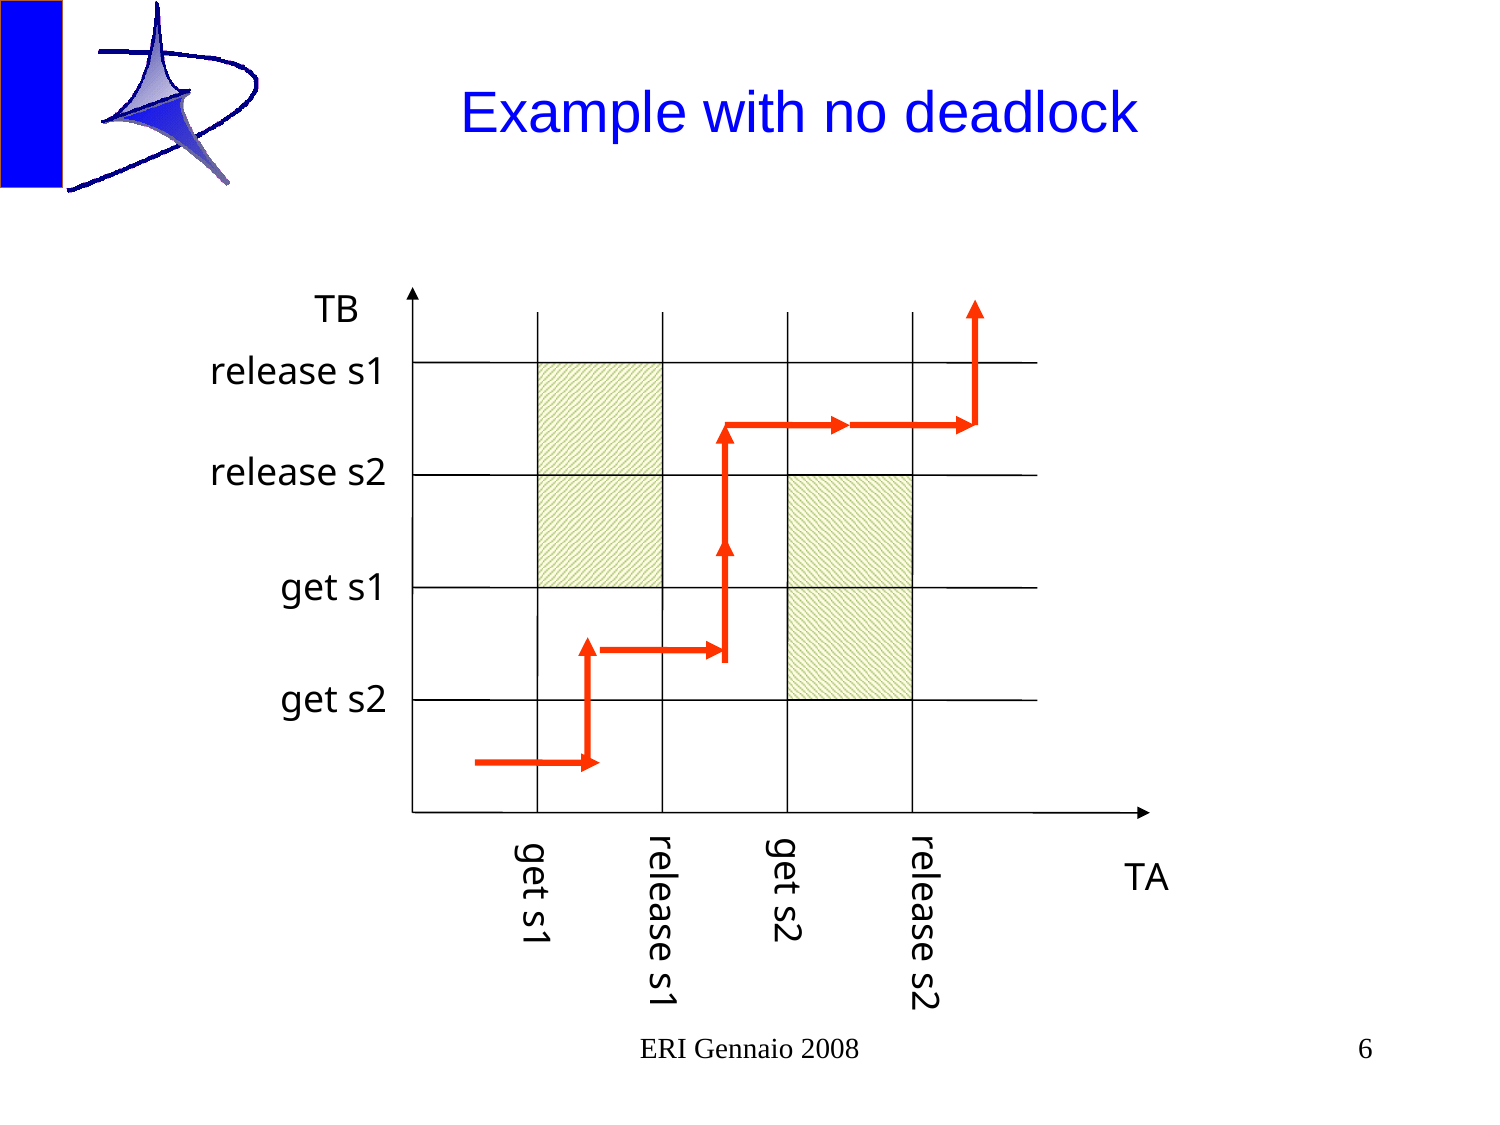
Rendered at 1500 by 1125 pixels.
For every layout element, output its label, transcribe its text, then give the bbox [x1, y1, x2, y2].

text_box release s1 [195, 337, 402, 404]
text_box release s1 [631, 819, 698, 1027]
picture [62, 0, 263, 197]
text_box get s2 [265, 664, 403, 732]
title Example with no deadlock [174, 61, 1425, 164]
text_box get s1 [265, 552, 403, 619]
text_box [539, 476, 661, 586]
text_box release s2 [893, 819, 960, 1027]
text_box TB [299, 274, 375, 337]
text_box [789, 589, 911, 699]
text_box [539, 364, 661, 474]
text_box get s1 [504, 828, 572, 965]
text_box release s2 [195, 437, 402, 504]
text_box [789, 476, 911, 586]
text_box TA [1109, 842, 1185, 910]
text_box get s2 [756, 822, 823, 960]
